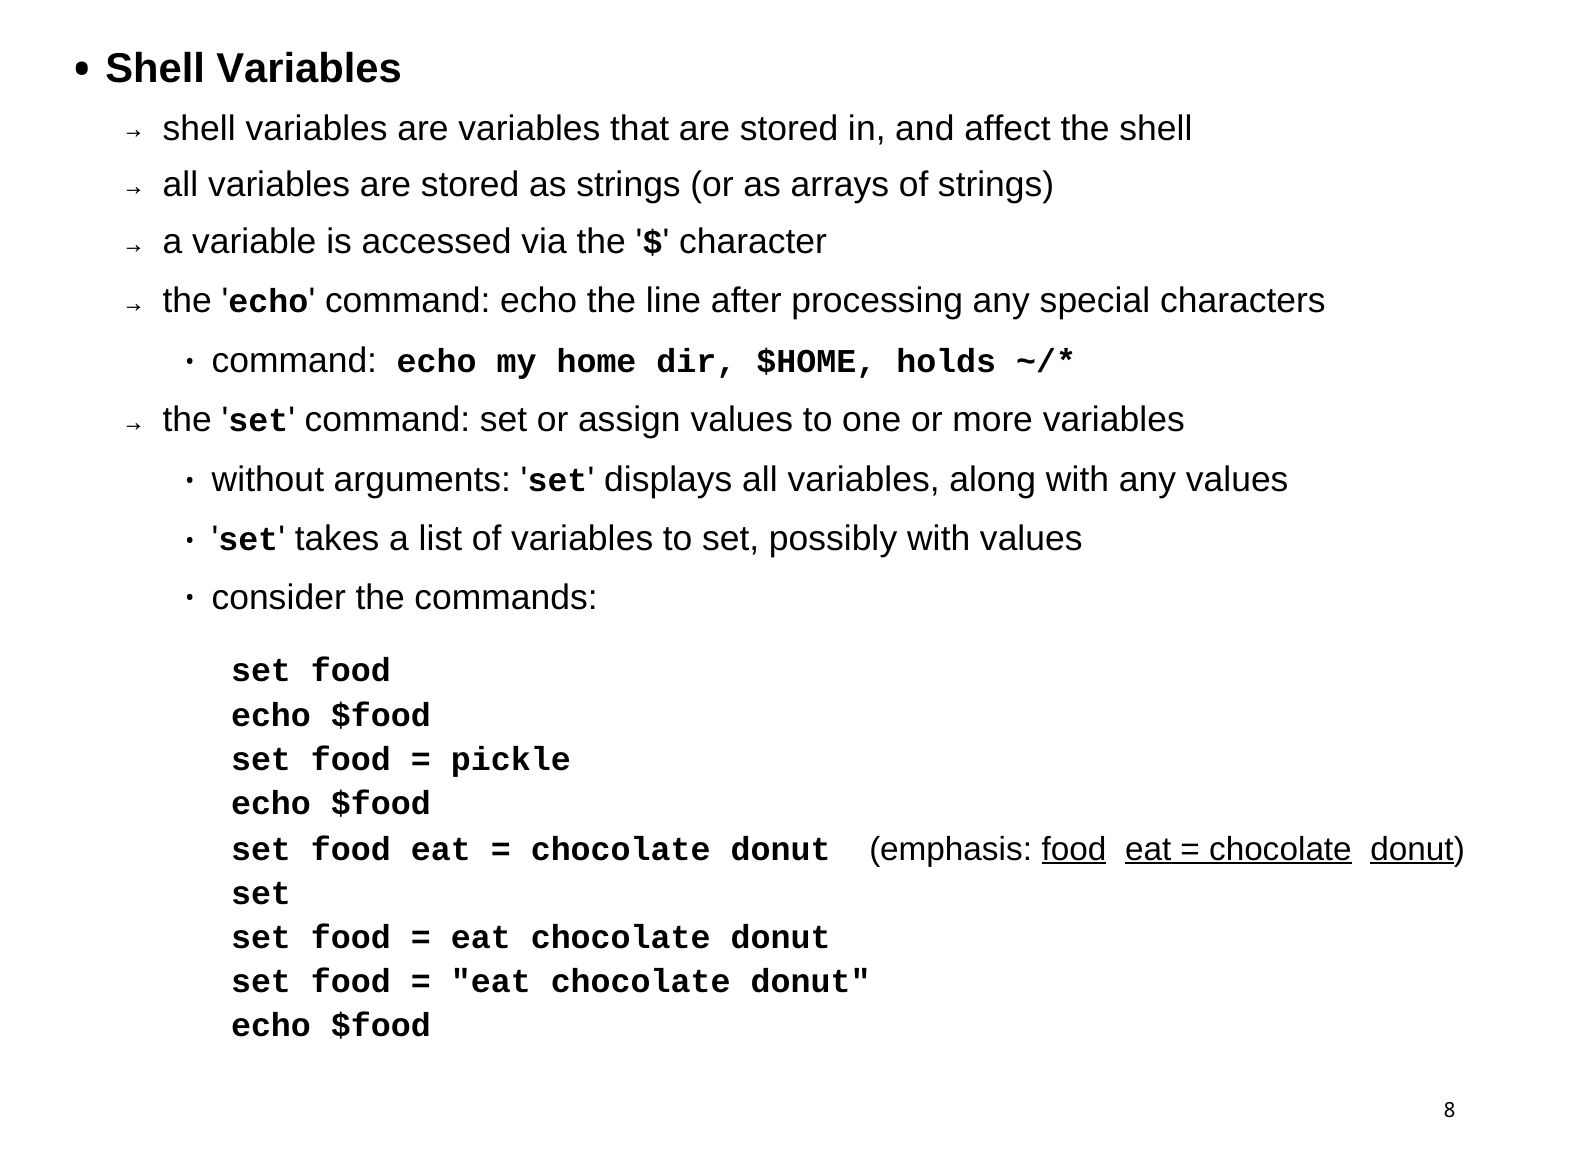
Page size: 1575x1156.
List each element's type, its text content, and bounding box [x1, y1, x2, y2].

list Shell Variables shell variables are variables that are stored in, and affect the shell all variables are stored as strings (or as arrays of strings) a variable is accessed via the '$' character the 'echo' command: echo the line after processing any special characters command: echo my home dir, $HOME, holds ~/* the 'set' command: set or assign values to one or more variables without arguments: 'set' displays all variables, along with any values 'set' takes a list of variables to set, possibly with values consider the commands: set food echo $food set food = pickle echo $food set food eat = chocolate donut (emphasis: food eat = chocolate donut) set set food = eat chocolate donut set food = "eat chocolate donut" echo $food [50, 27, 1538, 1116]
